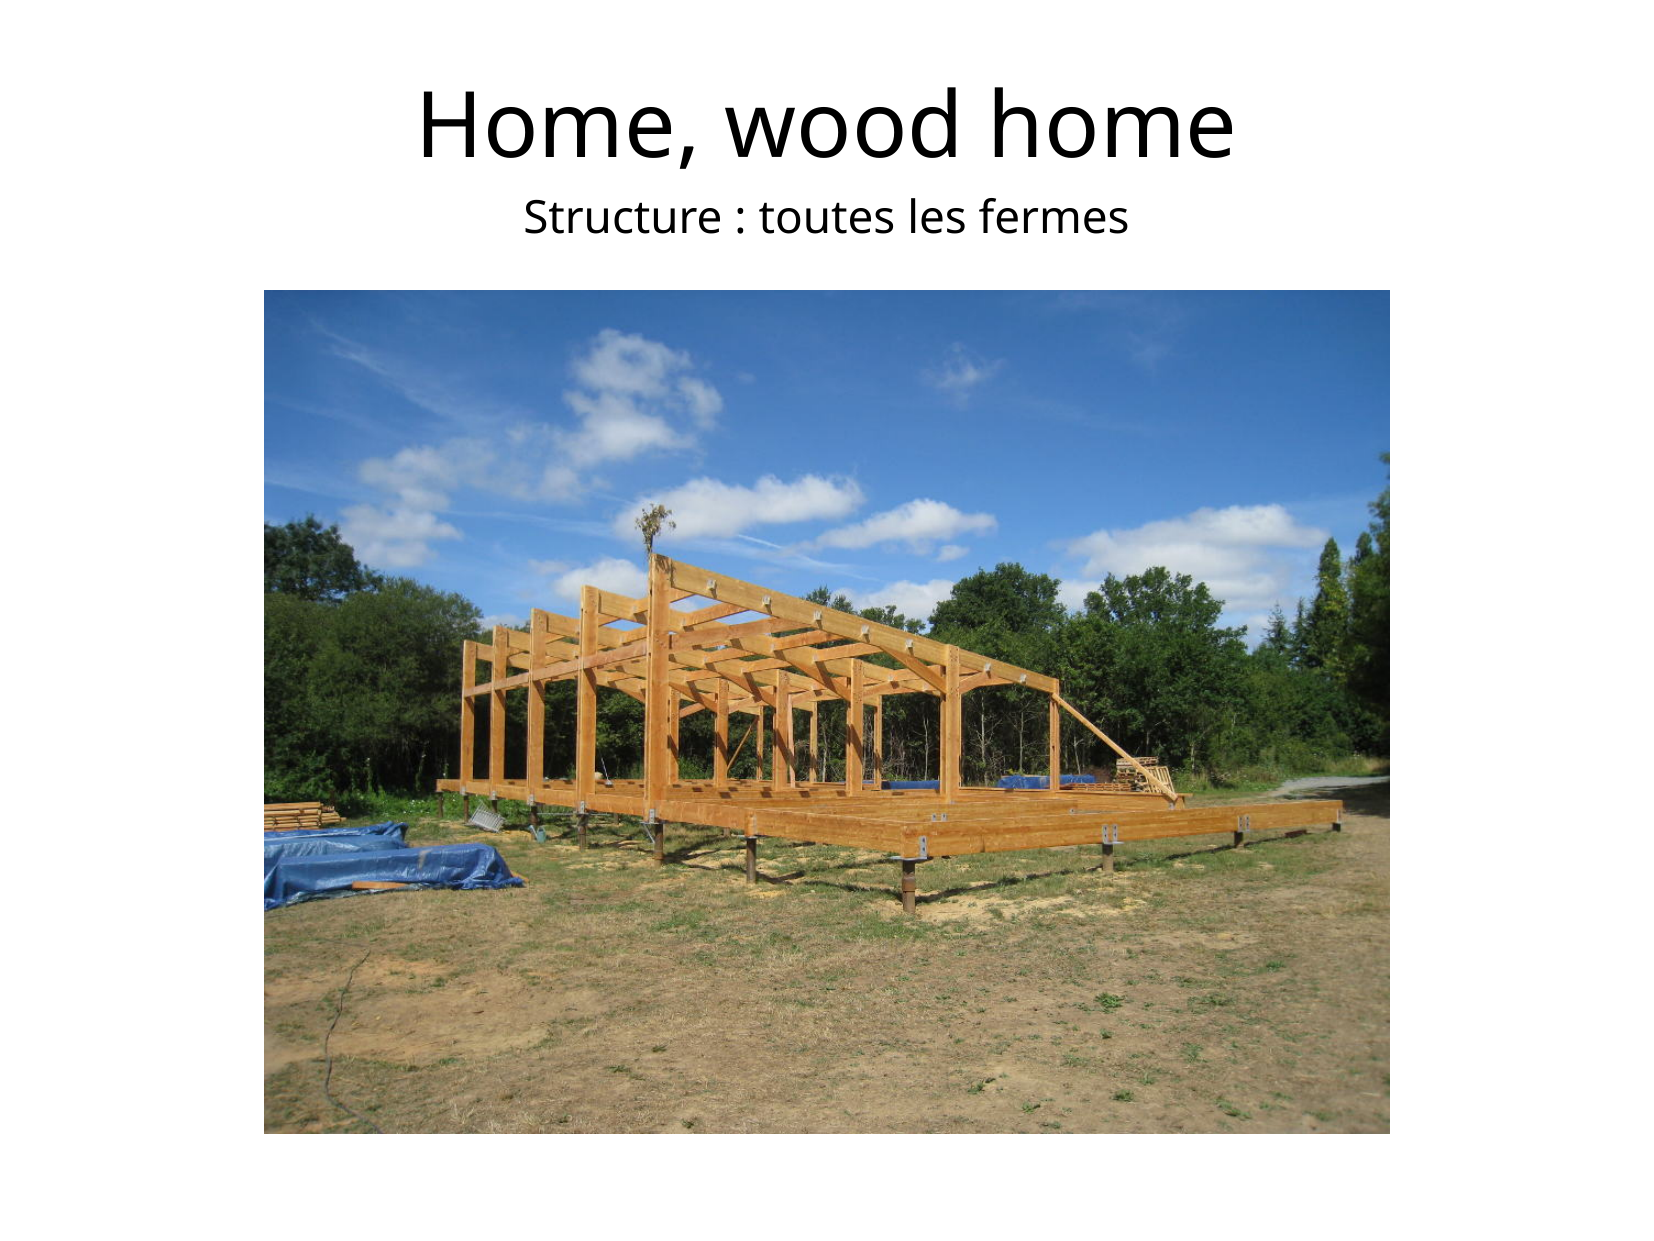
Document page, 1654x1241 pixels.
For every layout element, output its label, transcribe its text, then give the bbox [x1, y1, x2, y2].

picture [264, 290, 1390, 1134]
title Home, wood home Structure : toutes les fermes [82, 49, 1571, 257]
